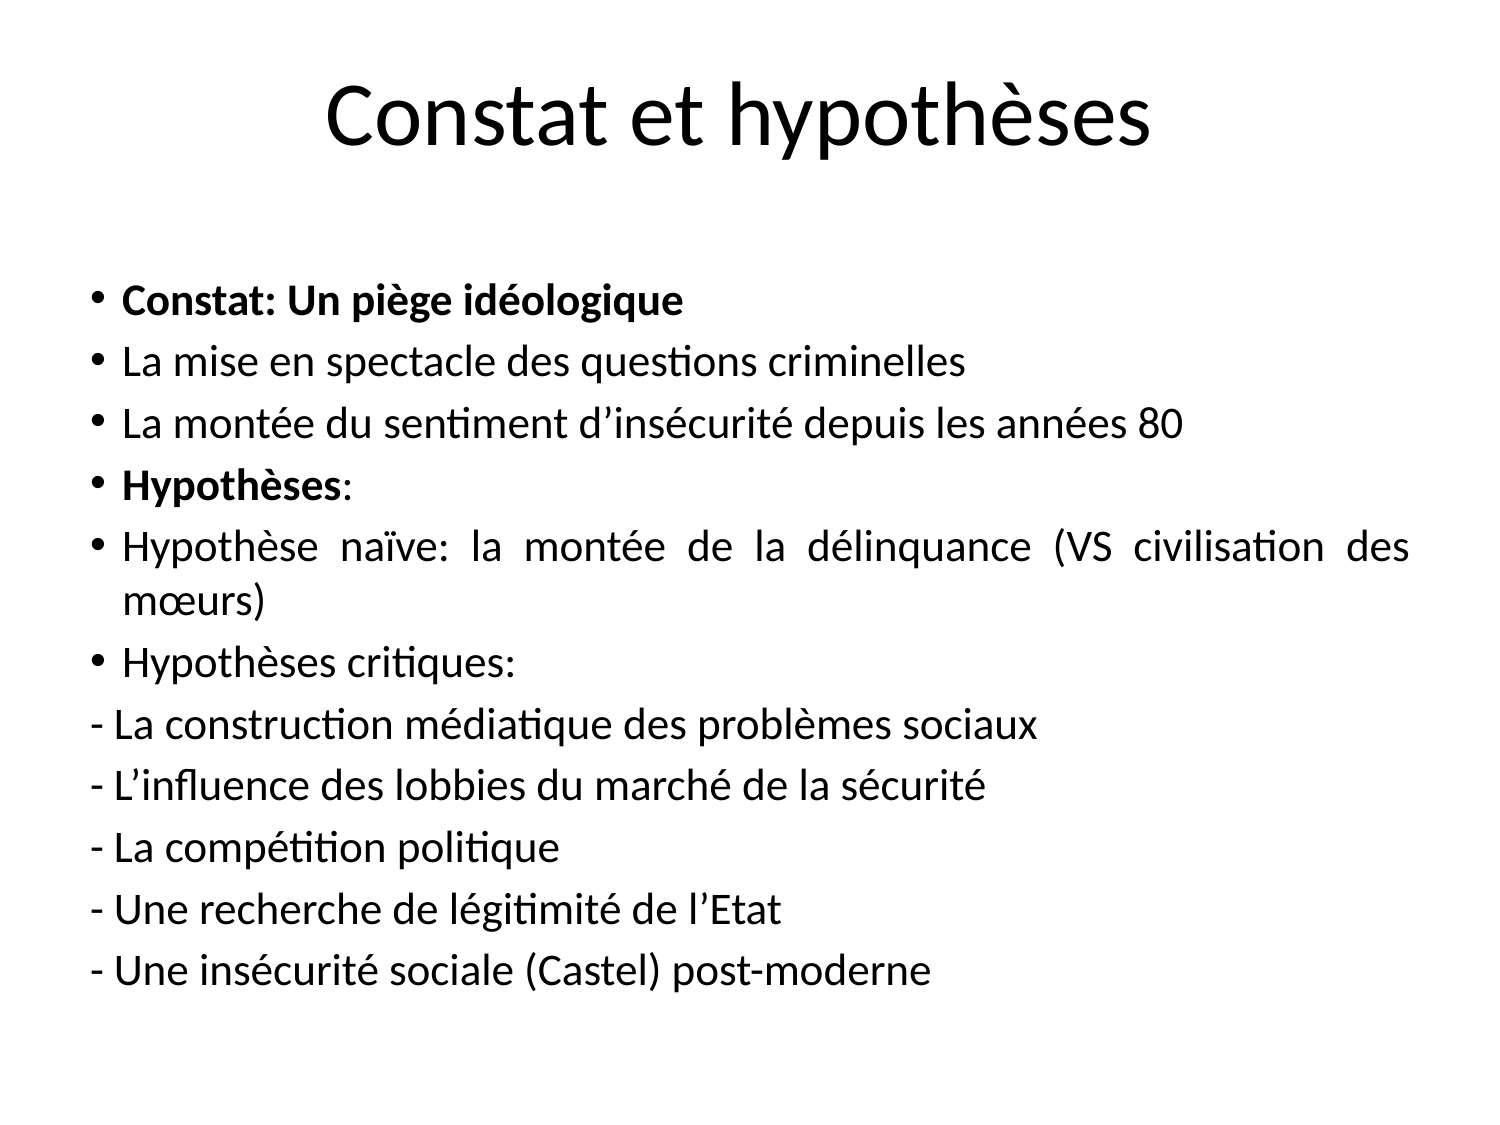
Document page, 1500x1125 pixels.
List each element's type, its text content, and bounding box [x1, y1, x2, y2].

list Constat: Un piège idéologique La mise en spectacle des questions criminelles La montée du sentiment d’insécurité depuis les années 80 Hypothèses: Hypothèse naïve: la montée de la délinquance (VS civilisation des mœurs) Hypothèses critiques: - La construction médiatique des problèmes sociaux - L’influence des lobbies du marché de la sécurité - La compétition politique - Une recherche de légitimité de l’Etat - Une insécurité sociale (Castel) post-moderne [75, 262, 1425, 1005]
title Constat et hypothèses [64, 30, 1415, 188]
